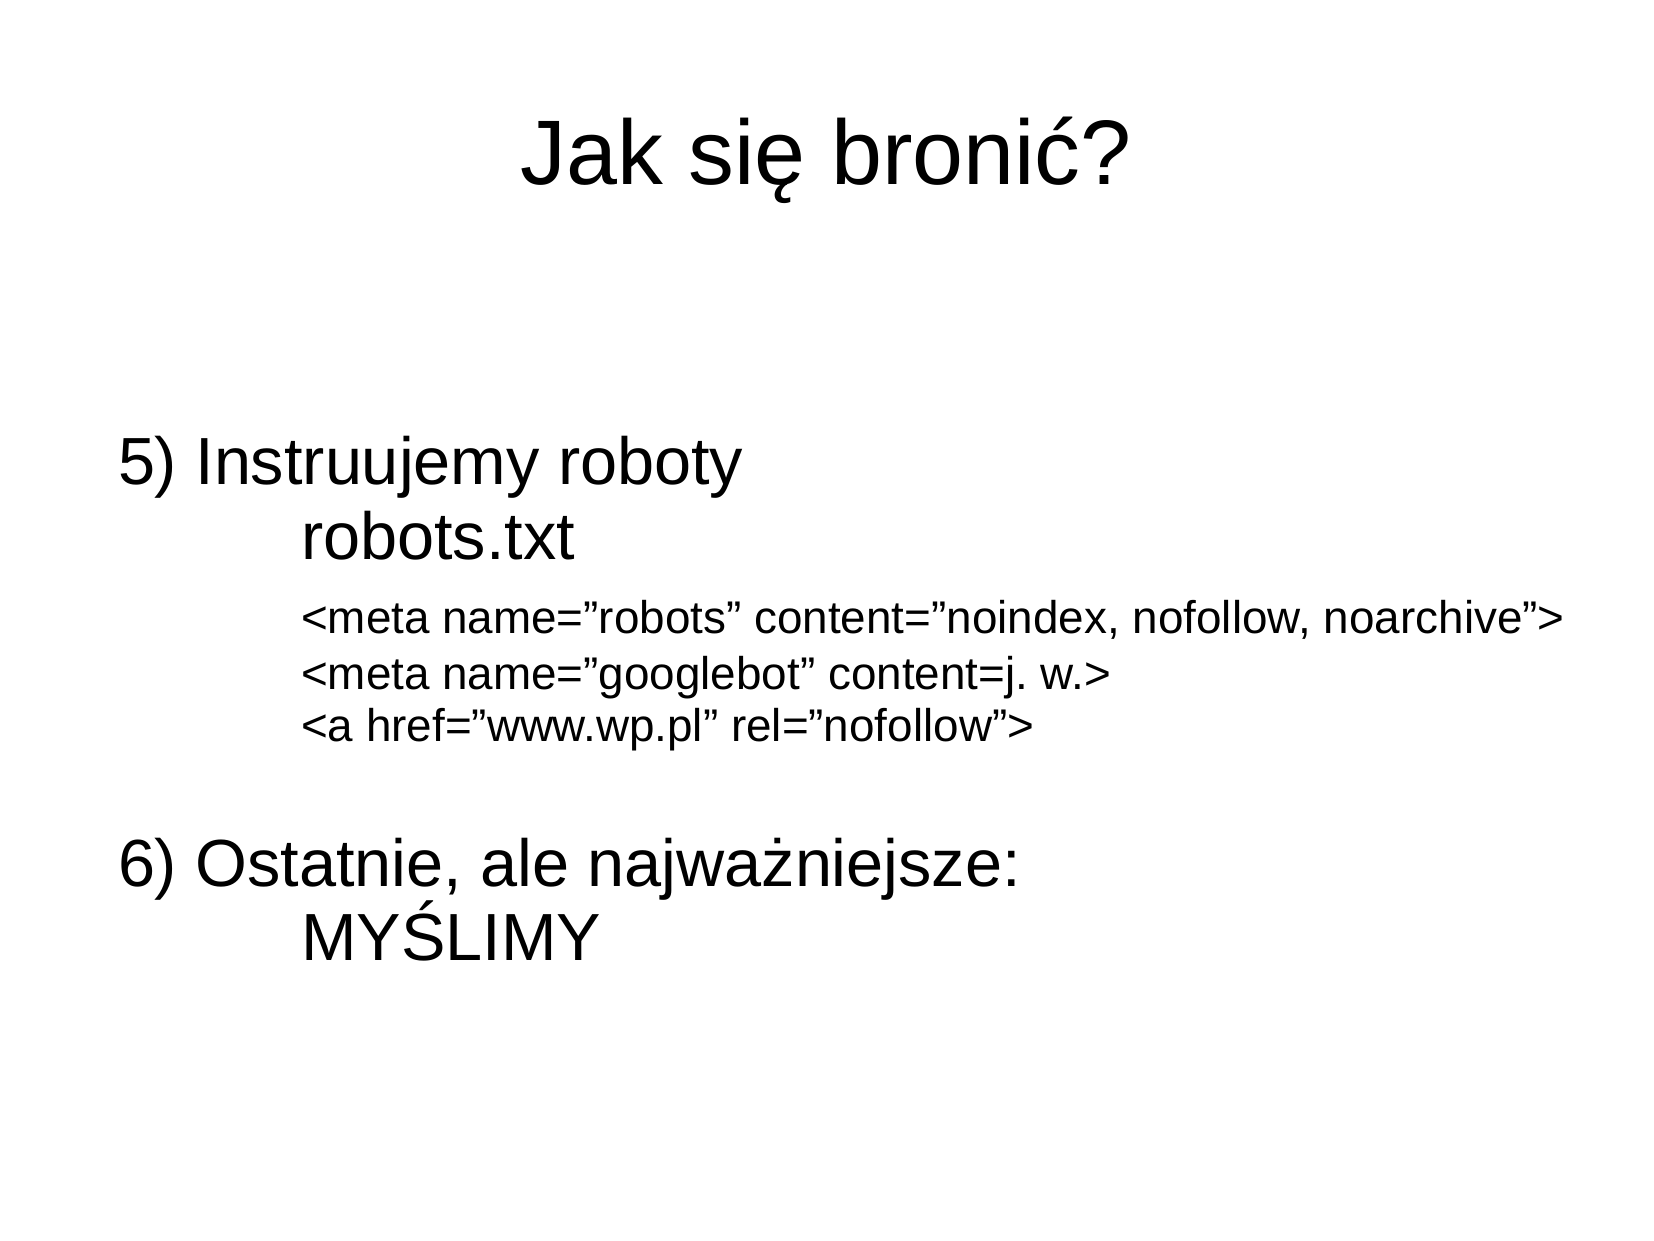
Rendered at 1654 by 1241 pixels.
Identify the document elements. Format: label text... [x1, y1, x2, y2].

subtitle 5) Instruujemy roboty robots.txt <meta name=”robots” content=”noindex, nofollow, noarchive”> <meta name=”googlebot” content=j. w.> <a href=”www.wp.pl” rel=”nofollow”> 6) Ostatnie, ale najważniejsze: MYŚLIMY [82, 290, 1571, 1109]
title Jak się bronić? [82, 49, 1571, 257]
